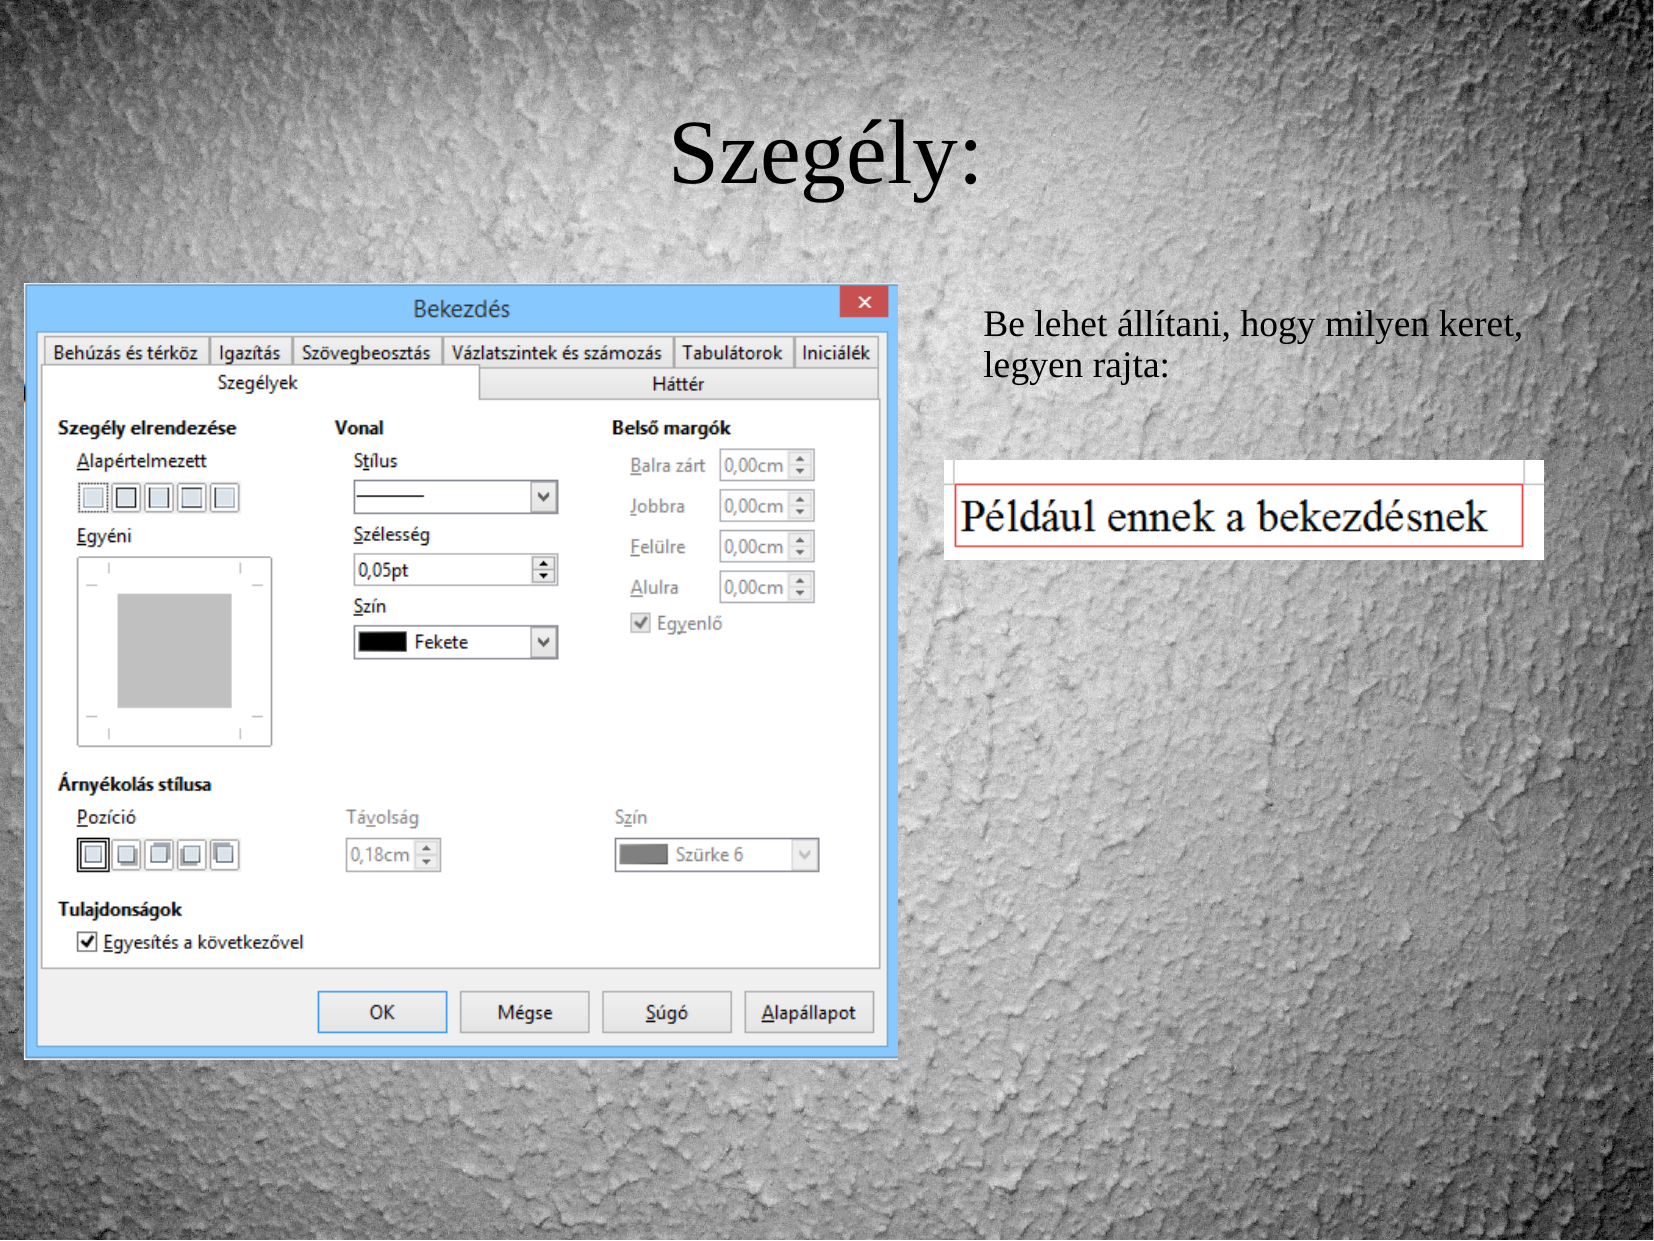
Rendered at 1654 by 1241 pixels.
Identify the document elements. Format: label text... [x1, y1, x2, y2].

text_box Be lehet állítani, hogy milyen keret, legyen rajta: [968, 295, 1540, 396]
picture [0, 0, 1654, 1240]
title Szegély: [82, 49, 1571, 257]
